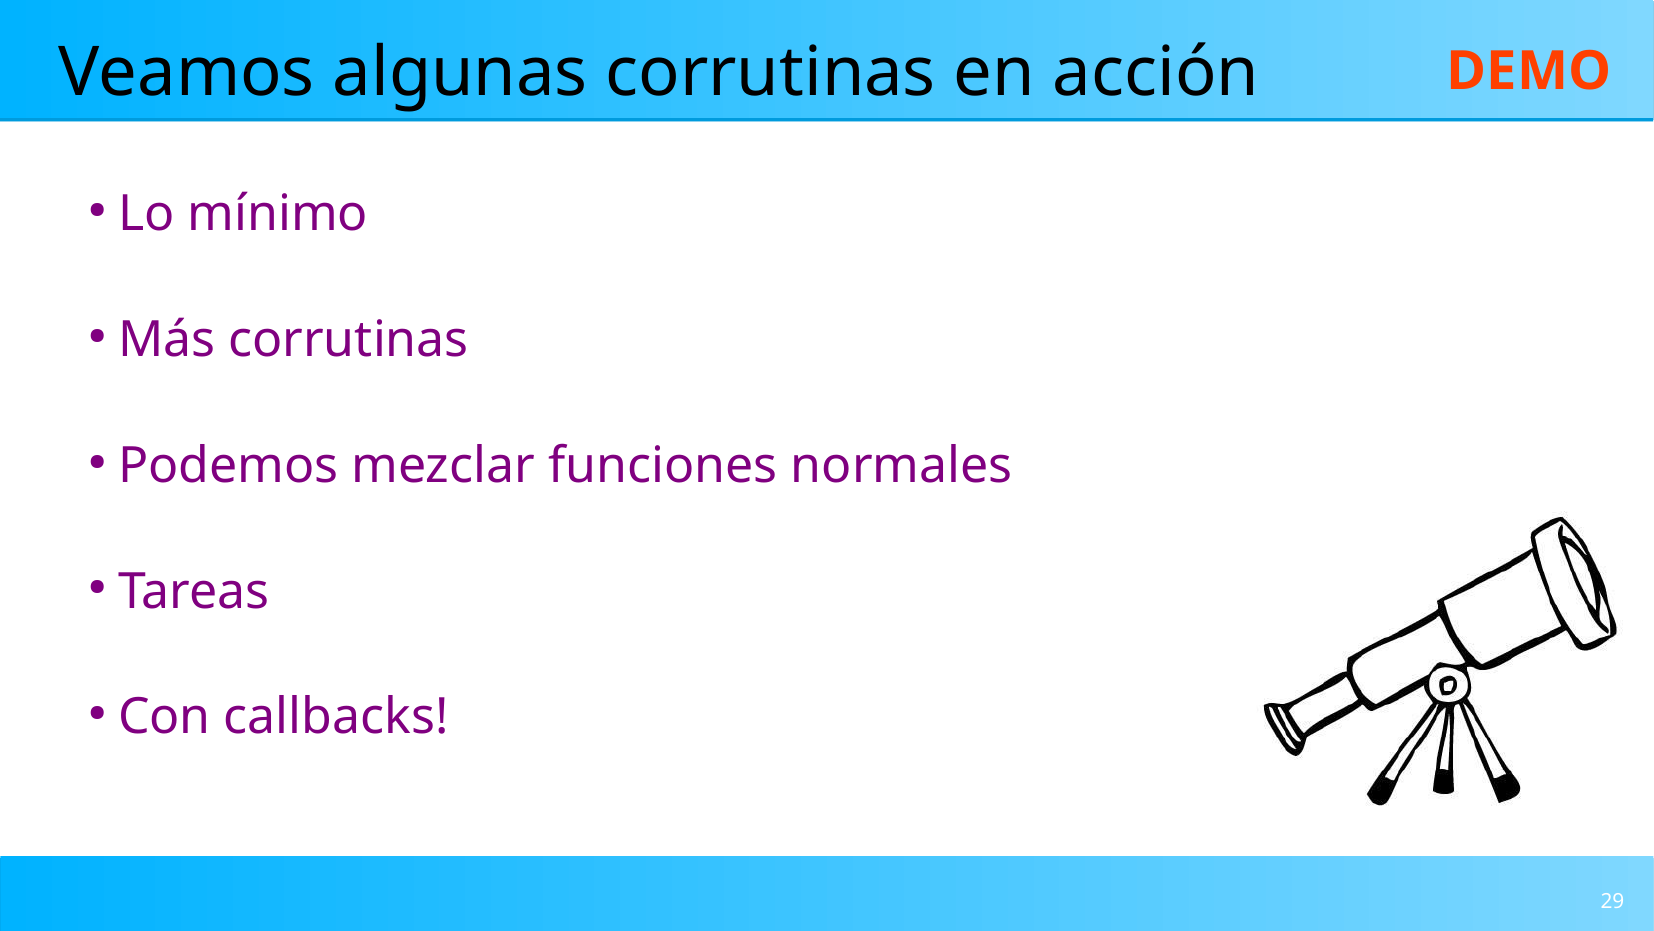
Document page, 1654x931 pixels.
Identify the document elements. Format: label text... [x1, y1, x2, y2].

title Veamos algunas corrutinas en acción [59, 29, 1446, 108]
title DEMO [1446, 29, 1654, 108]
list Lo mínimo Más corrutinas Podemos mezclar funciones normales Tareas Con callbacks! [59, 177, 1595, 768]
picture [1248, 472, 1625, 838]
